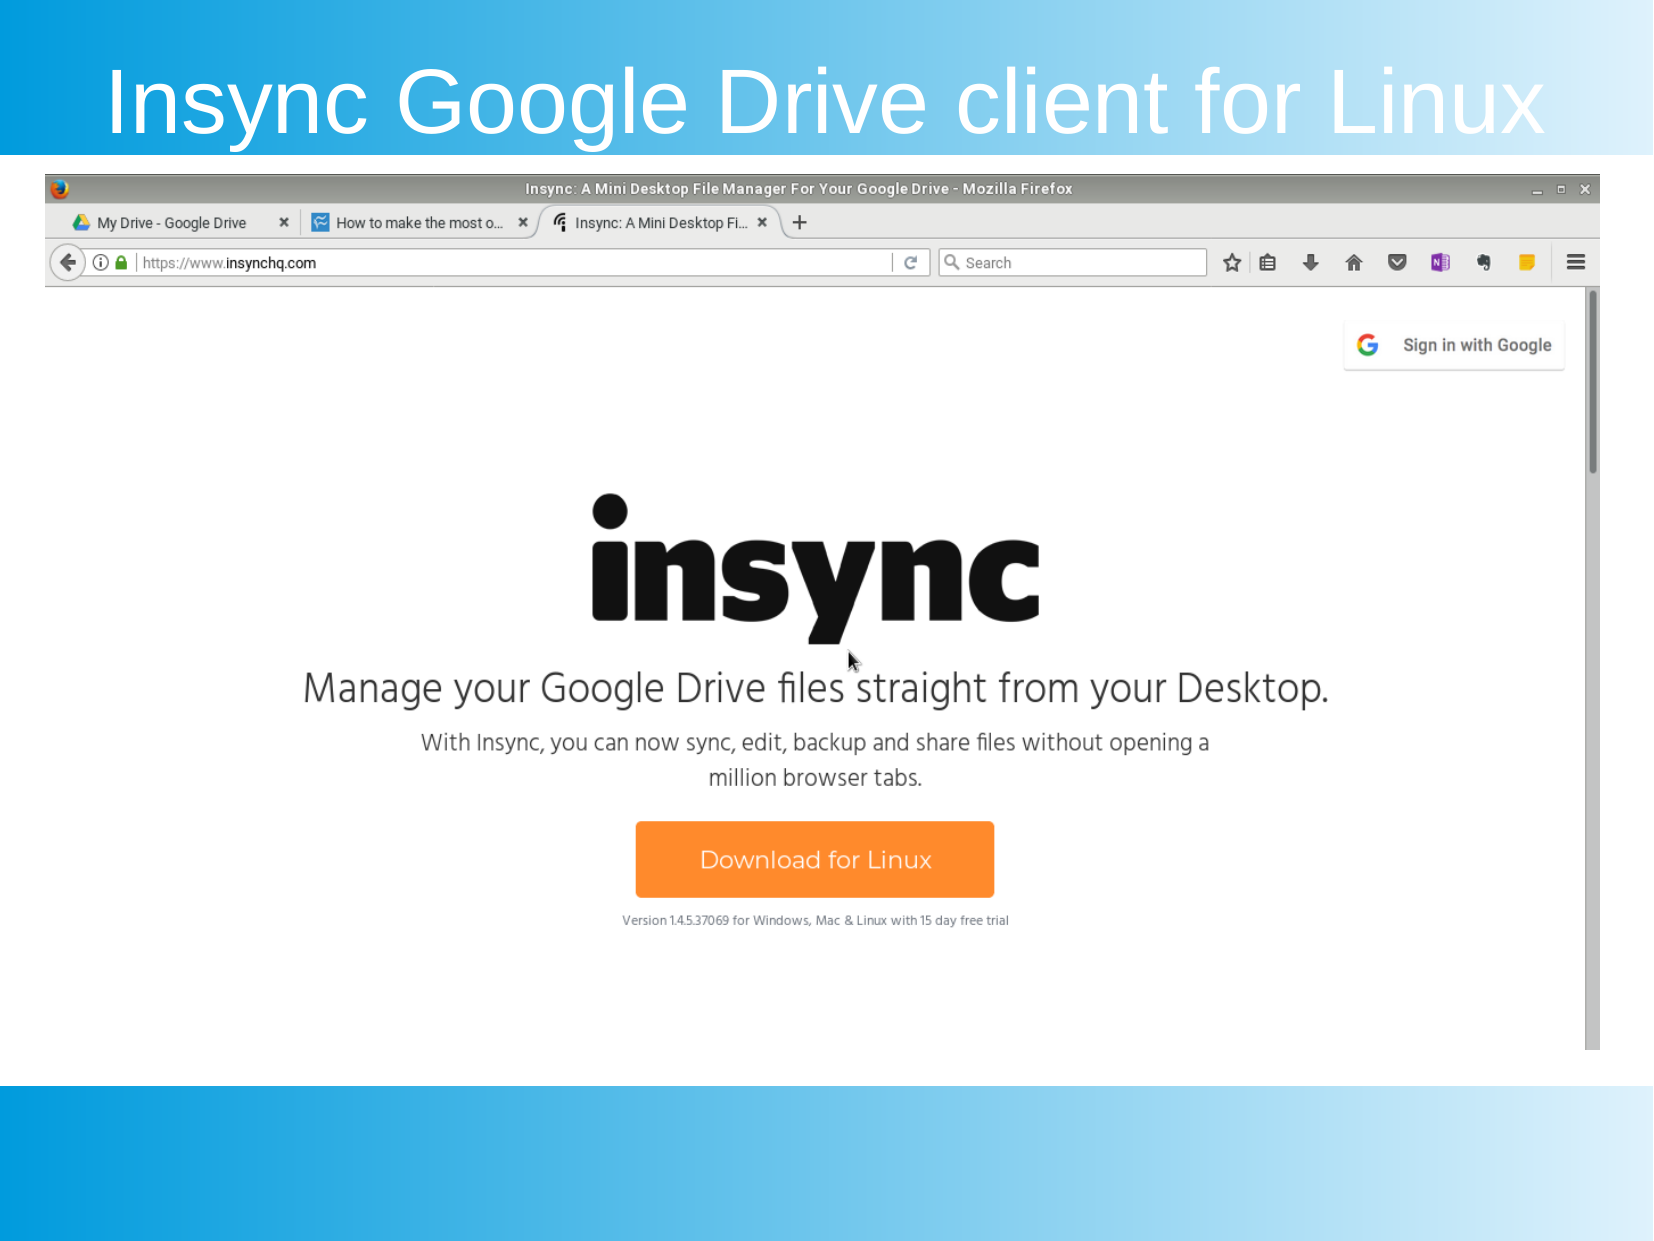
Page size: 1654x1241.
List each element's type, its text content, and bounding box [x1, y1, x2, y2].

picture [45, 174, 1600, 1051]
title Insync Google Drive client for Linux [82, 49, 1571, 155]
